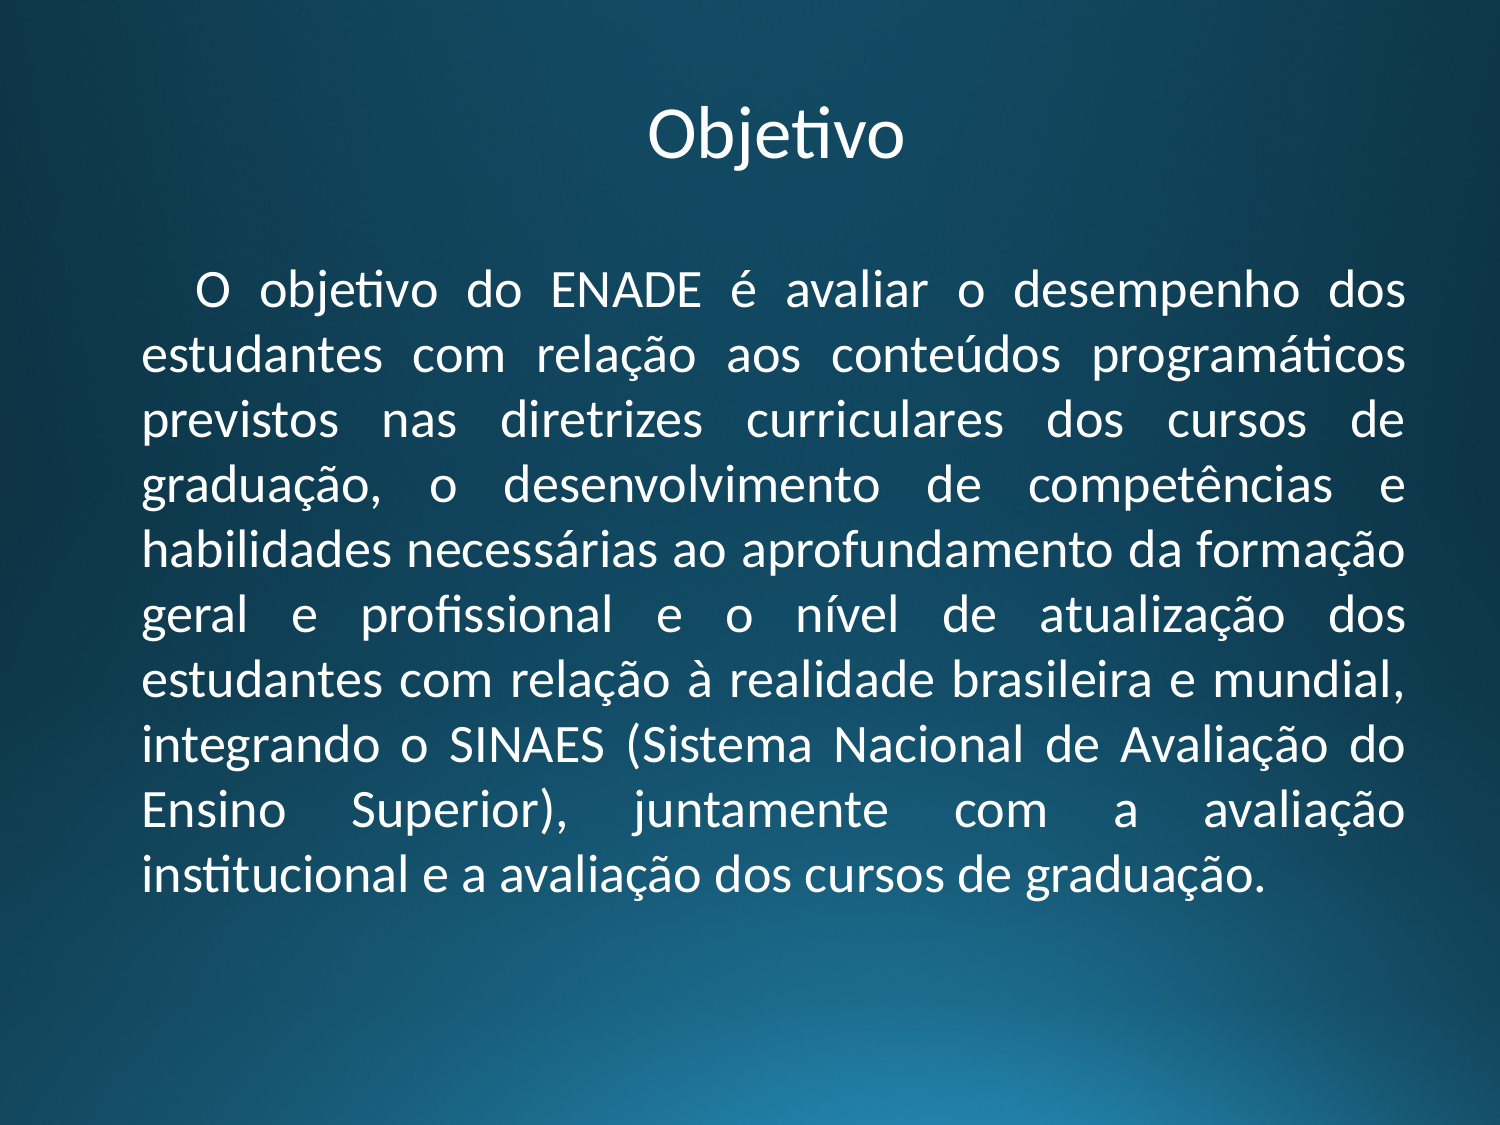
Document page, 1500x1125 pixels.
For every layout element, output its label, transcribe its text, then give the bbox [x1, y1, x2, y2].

text_box Objetivo [117, 58, 1437, 199]
text_box O objetivo do ENADE é avaliar o desempenho dos estudantes com relação aos conteúdos programáticos previstos nas diretrizes curriculares dos cursos de graduação, o desenvolvimento de competências e habilidades necessárias ao aprofundamento da formação geral e profissional e o nível de atualização dos estudantes com relação à realidade brasileira e mundial, integrando o SINAES (Sistema Nacional de Avaliação do Ensino Superior), juntamente com a avaliação institucional e a avaliação dos cursos de graduação. [70, 246, 1423, 1070]
picture [0, 0, 1500, 1125]
